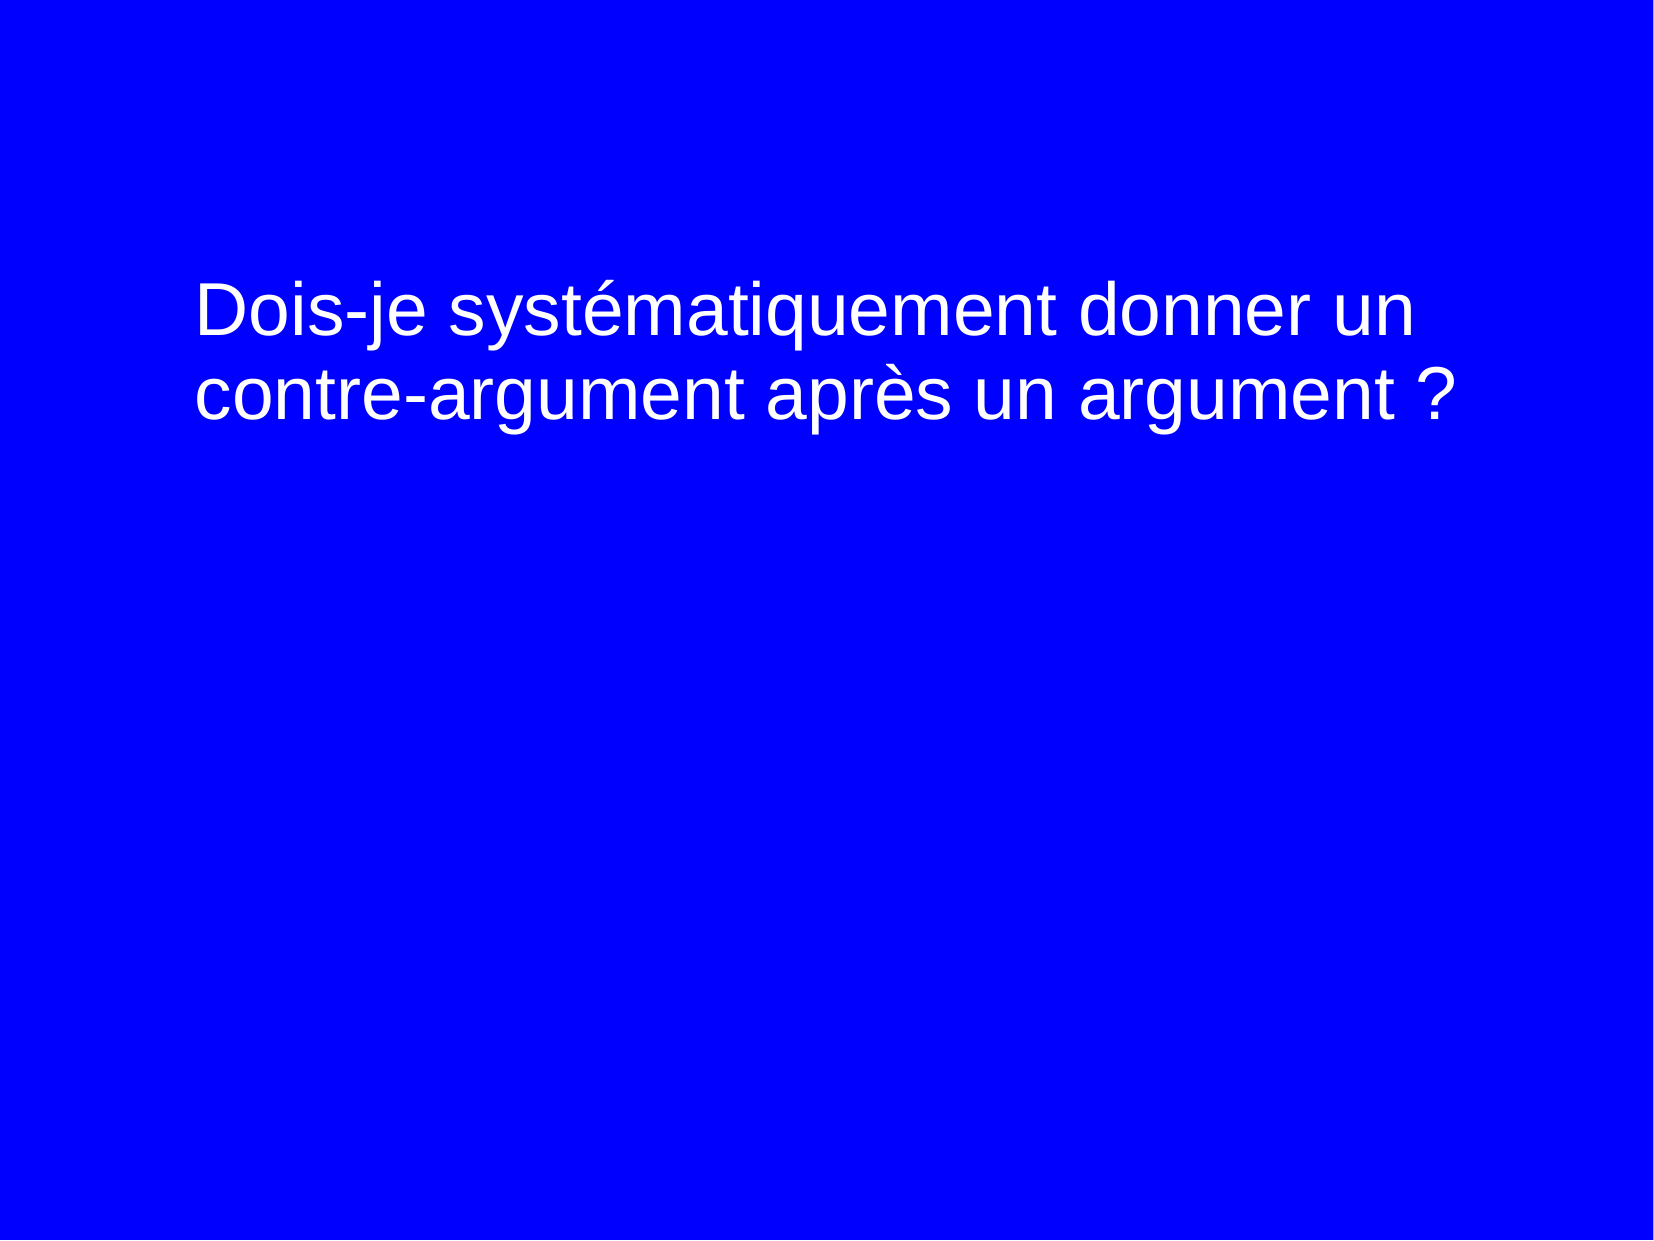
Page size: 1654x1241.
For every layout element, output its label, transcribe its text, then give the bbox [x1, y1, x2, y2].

text_box Dois-je systématiquement donner un contre-argument après un argument ? [180, 260, 1536, 443]
